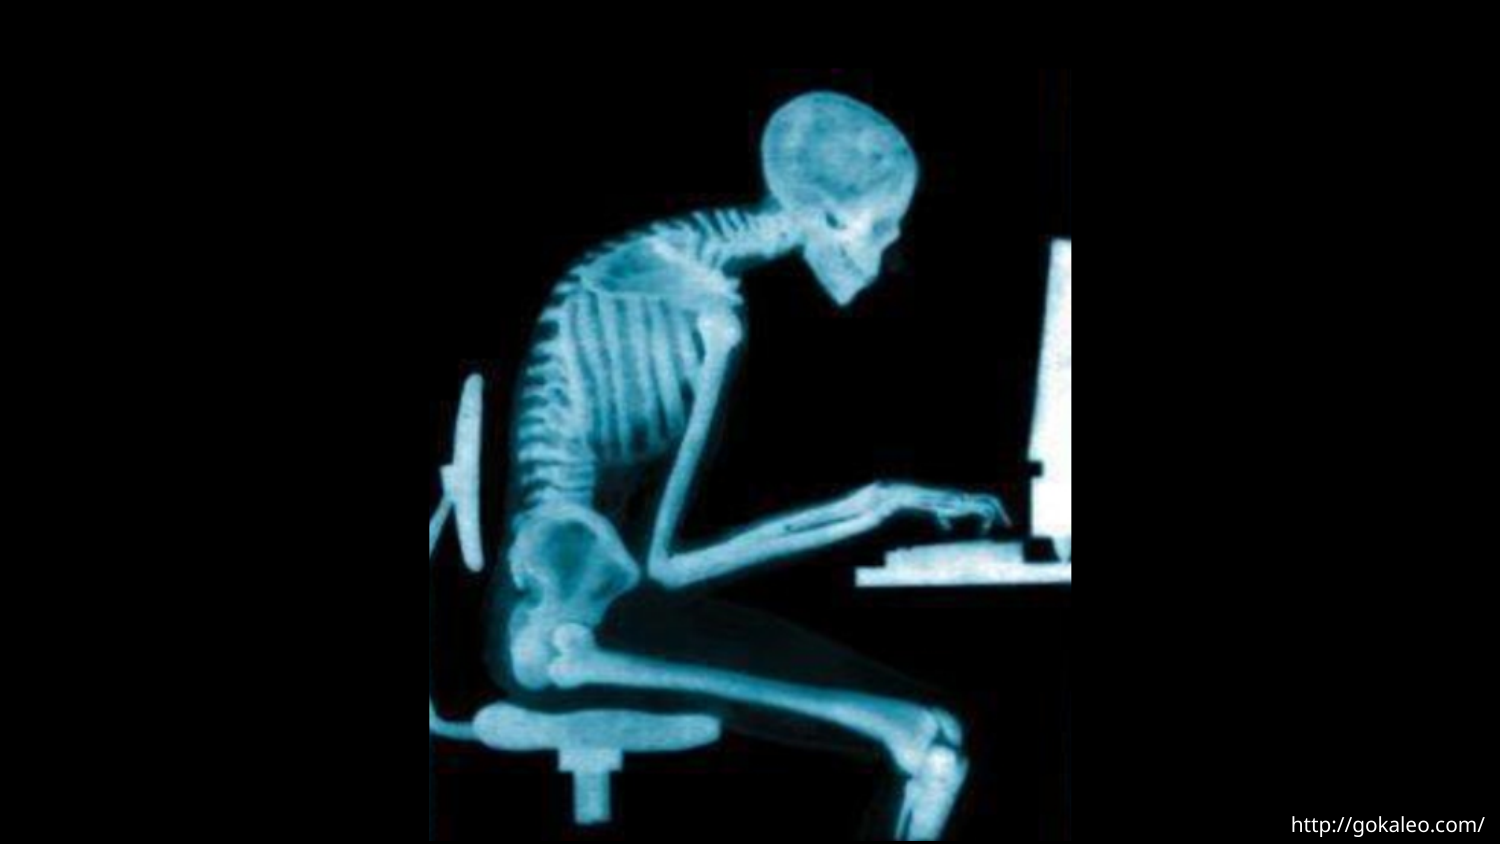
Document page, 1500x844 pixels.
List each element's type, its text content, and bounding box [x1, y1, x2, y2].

text_box http://gokaleo.com/ [1276, 803, 1500, 844]
picture [429, 0, 1072, 841]
